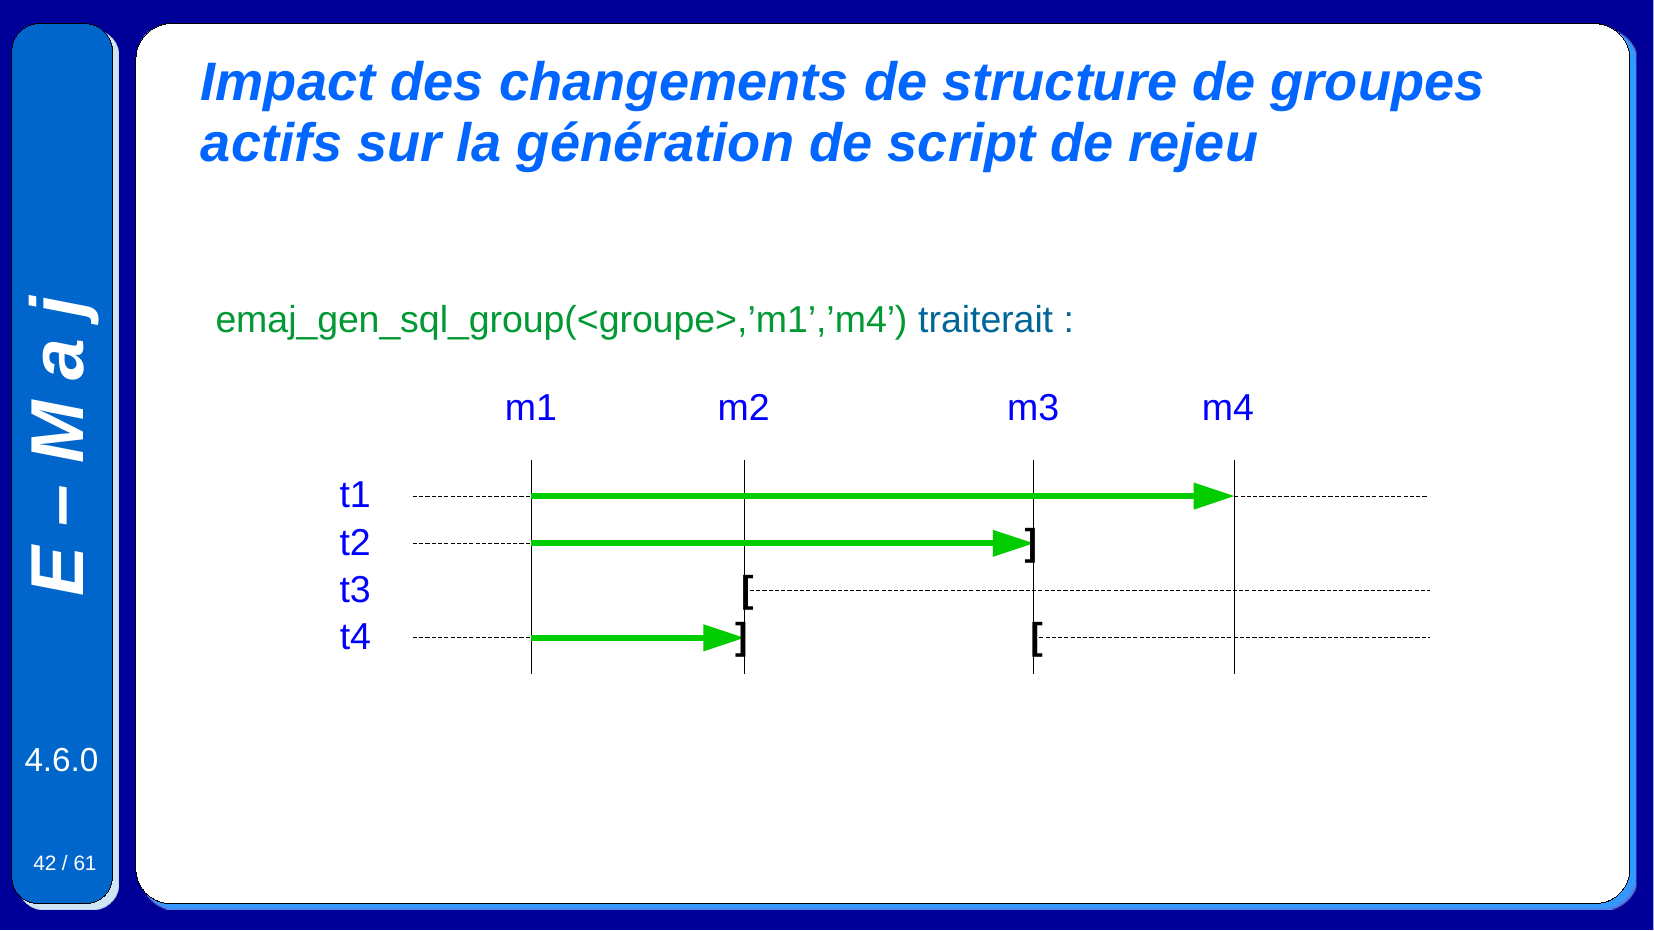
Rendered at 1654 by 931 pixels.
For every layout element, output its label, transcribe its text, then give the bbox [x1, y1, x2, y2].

title Impact des changements de structure de groupes actifs sur la génération de script de rejeu [200, 34, 1575, 191]
text_box t4 [324, 608, 386, 666]
text_box [ [1015, 608, 1058, 666]
text_box m2 [702, 379, 785, 436]
text_box t3 [324, 561, 386, 608]
text_box [ [726, 561, 769, 618]
text_box ] [720, 608, 763, 666]
text_box emaj_gen_sql_group(<groupe>,’m1’,’m4’) traiterait : [200, 291, 1092, 349]
text_box m1 [490, 379, 572, 436]
text_box t2 [324, 513, 386, 561]
text_box m4 [1187, 379, 1269, 436]
text_box ] [1009, 513, 1053, 571]
text_box m3 [992, 379, 1074, 436]
text_box t1 [324, 466, 386, 513]
